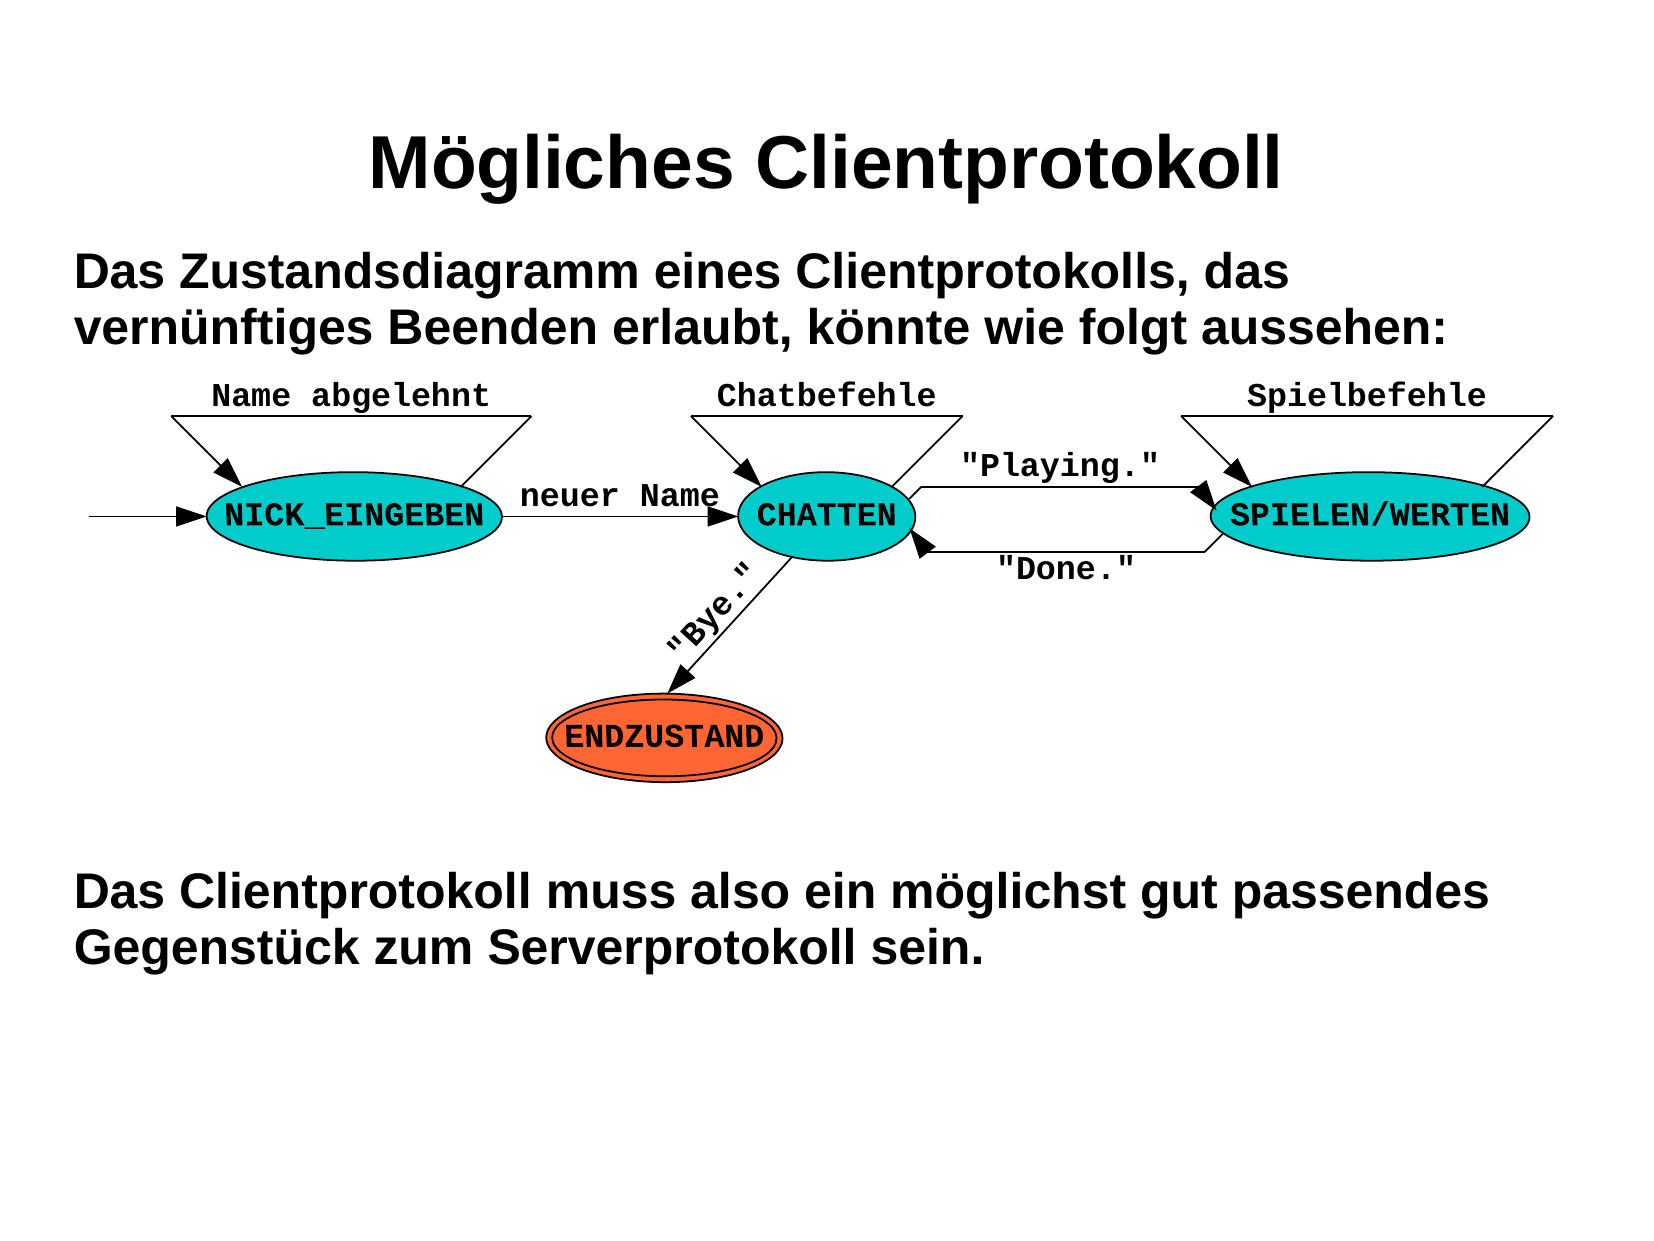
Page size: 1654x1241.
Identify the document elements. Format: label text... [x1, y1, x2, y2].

text_box SPIELEN/WERTEN [1210, 472, 1530, 561]
text_box NICK_EINGEBEN [206, 472, 502, 561]
text_box Das Zustandsdiagramm eines Clientprotokolls, das vernünftiges Beenden erlaubt, könnte wie folgt aussehen: [59, 236, 1595, 366]
text_box Das Clientprotokoll muss also ein möglichst gut passendes Gegenstück zum Serverprotokoll sein. [59, 856, 1595, 986]
text_box CHATTEN [738, 472, 916, 561]
text_box ENDZUSTAND [552, 699, 777, 777]
text_box [546, 693, 783, 783]
title Mögliches Clientprotokoll [88, 78, 1565, 236]
